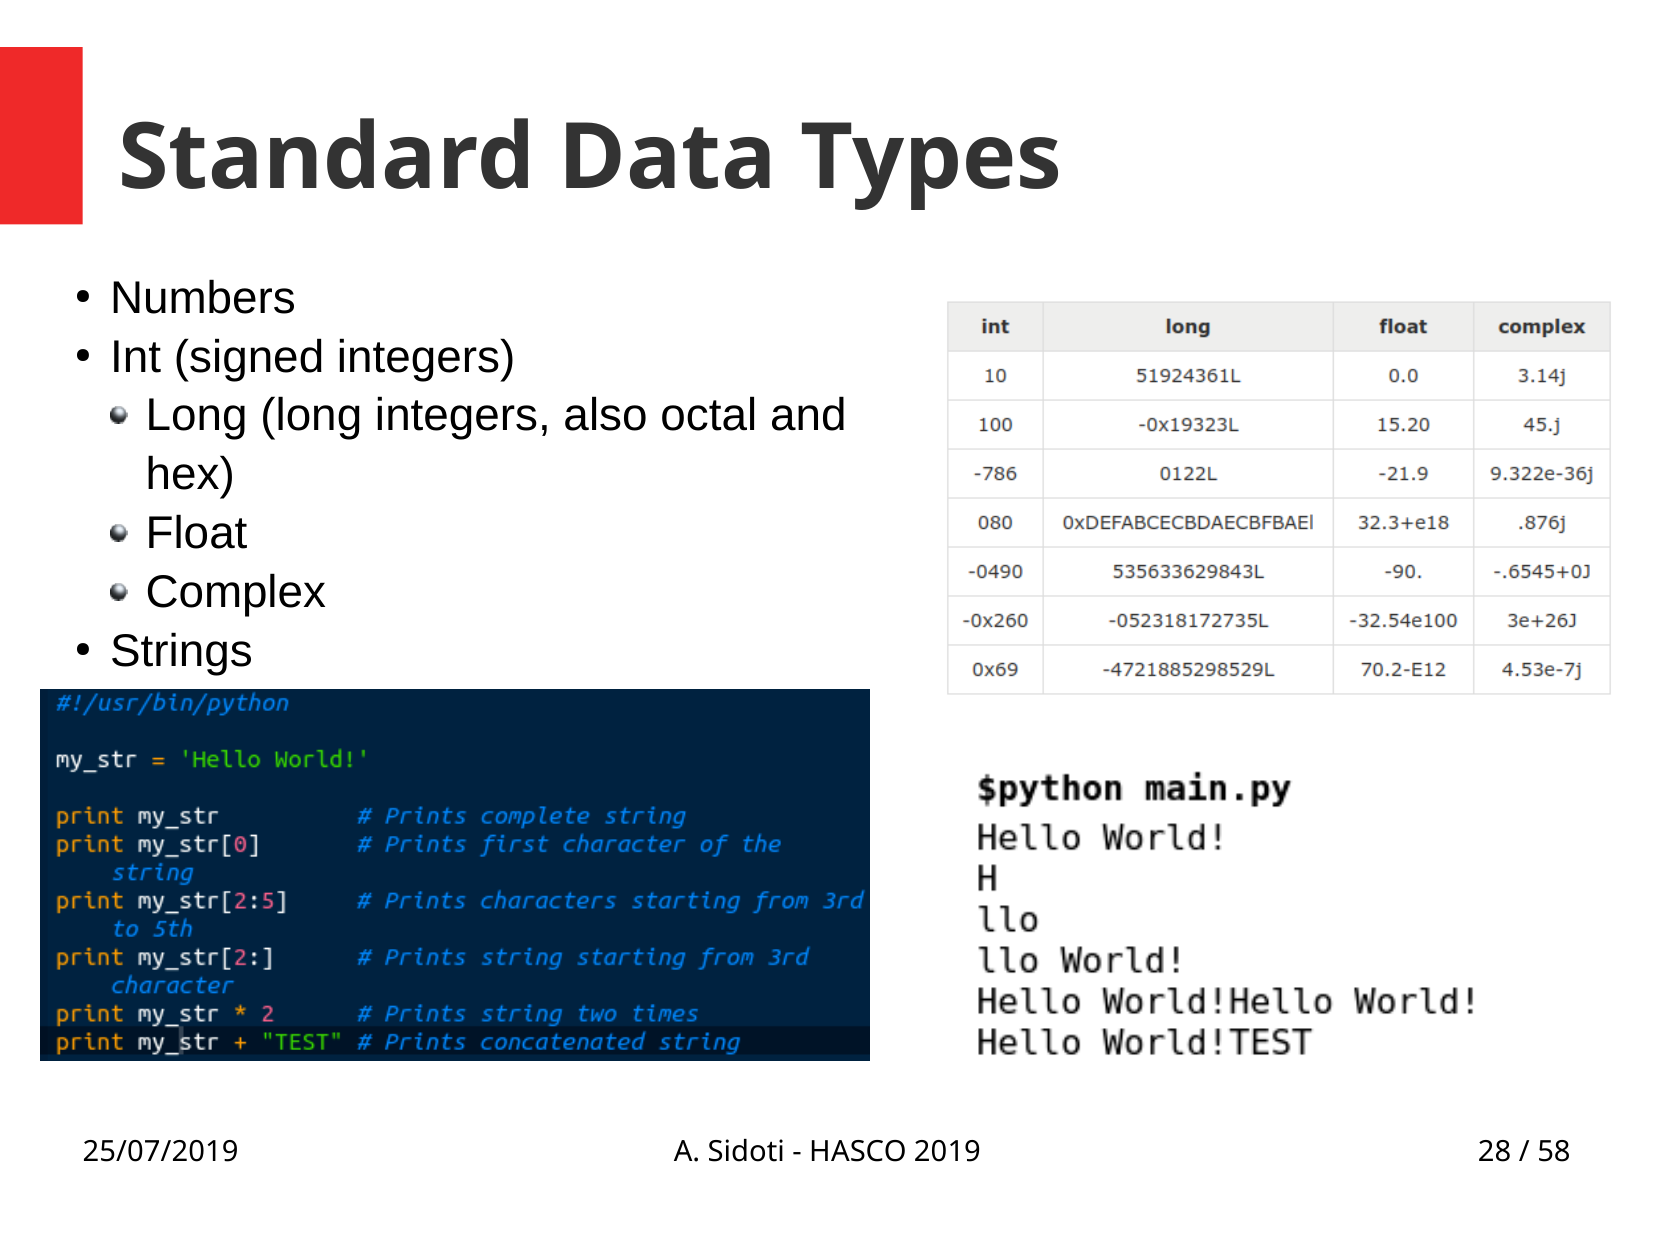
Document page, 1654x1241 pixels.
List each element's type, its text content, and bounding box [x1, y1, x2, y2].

picture [40, 689, 871, 1061]
text_box Numbers Int (signed integers) Long (long integers, also octal and hex) Float Complex Strings List Tuple Dictionary [60, 256, 916, 979]
title Standard Data Types [118, 49, 1571, 257]
picture [960, 764, 1559, 1096]
picture [942, 295, 1615, 708]
